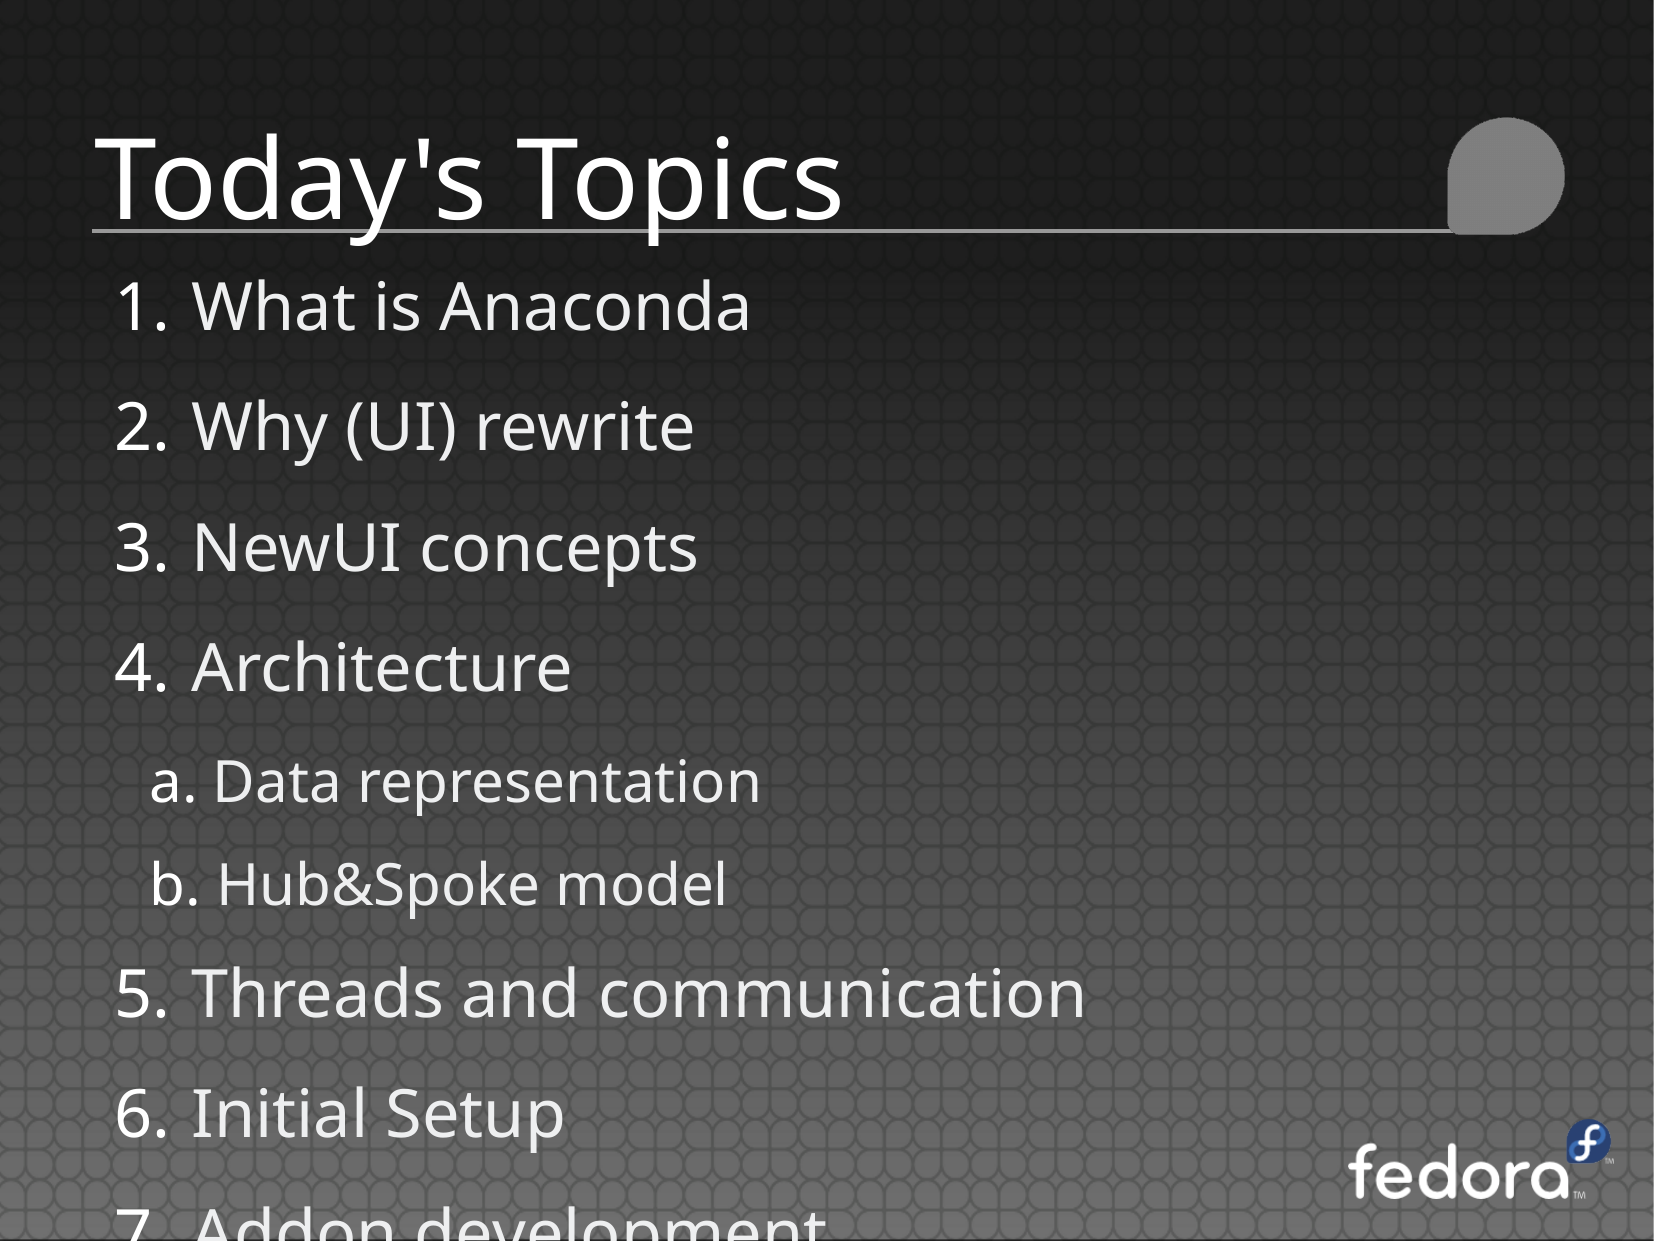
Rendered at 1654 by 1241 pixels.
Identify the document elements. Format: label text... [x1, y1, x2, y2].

title Today's Topics [94, 100, 1426, 251]
picture [0, 0, 1654, 1241]
list What is Anaconda Why (UI) rewrite NewUI concepts Architecture Data representation Hub&Spoke model Threads and communication Initial Setup Addon development [114, 138, 1502, 1241]
